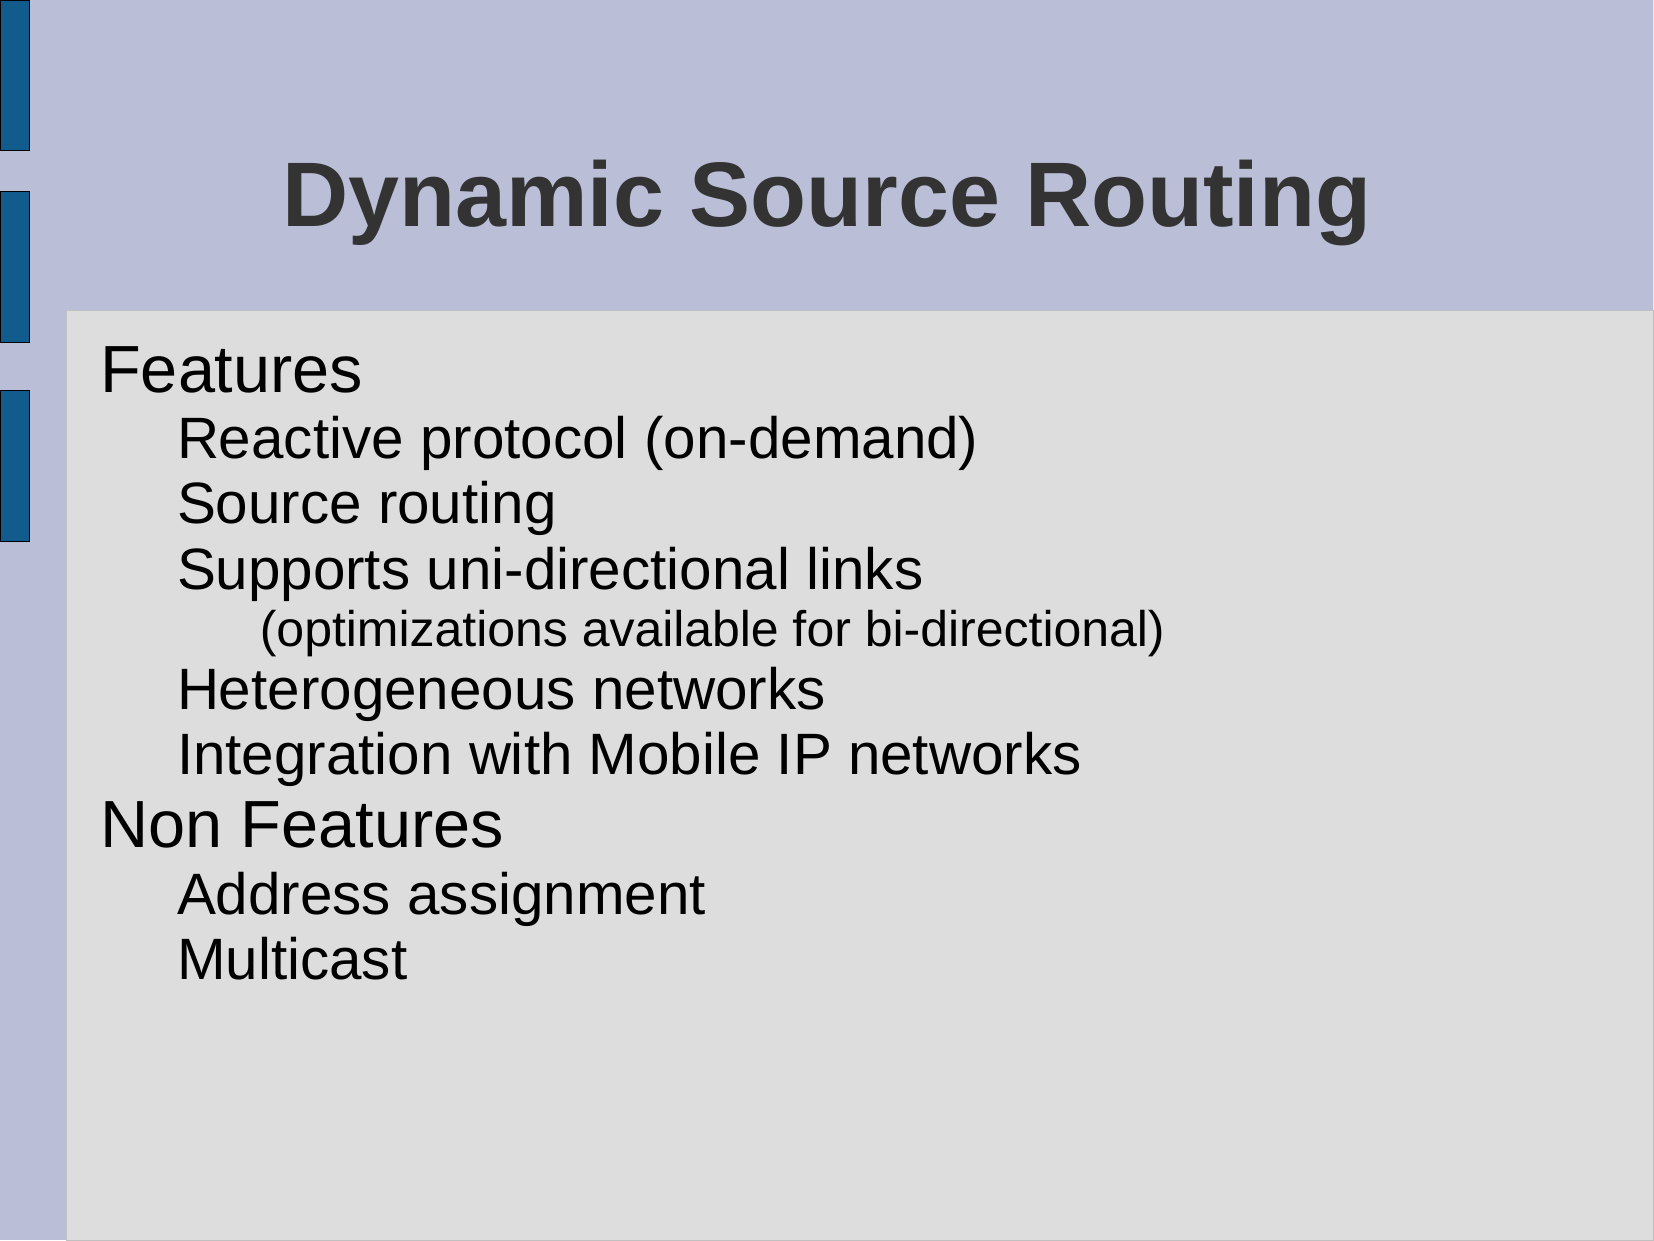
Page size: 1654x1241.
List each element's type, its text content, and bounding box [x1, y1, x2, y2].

title Dynamic Source Routing [121, 91, 1534, 299]
list Features Reactive protocol (on-demand) Source routing Supports uni-directional links (optimizations available for bi-directional) Heterogeneous networks Integration with Mobile IP networks Non Features Address assignment Multicast [82, 331, 1571, 1136]
